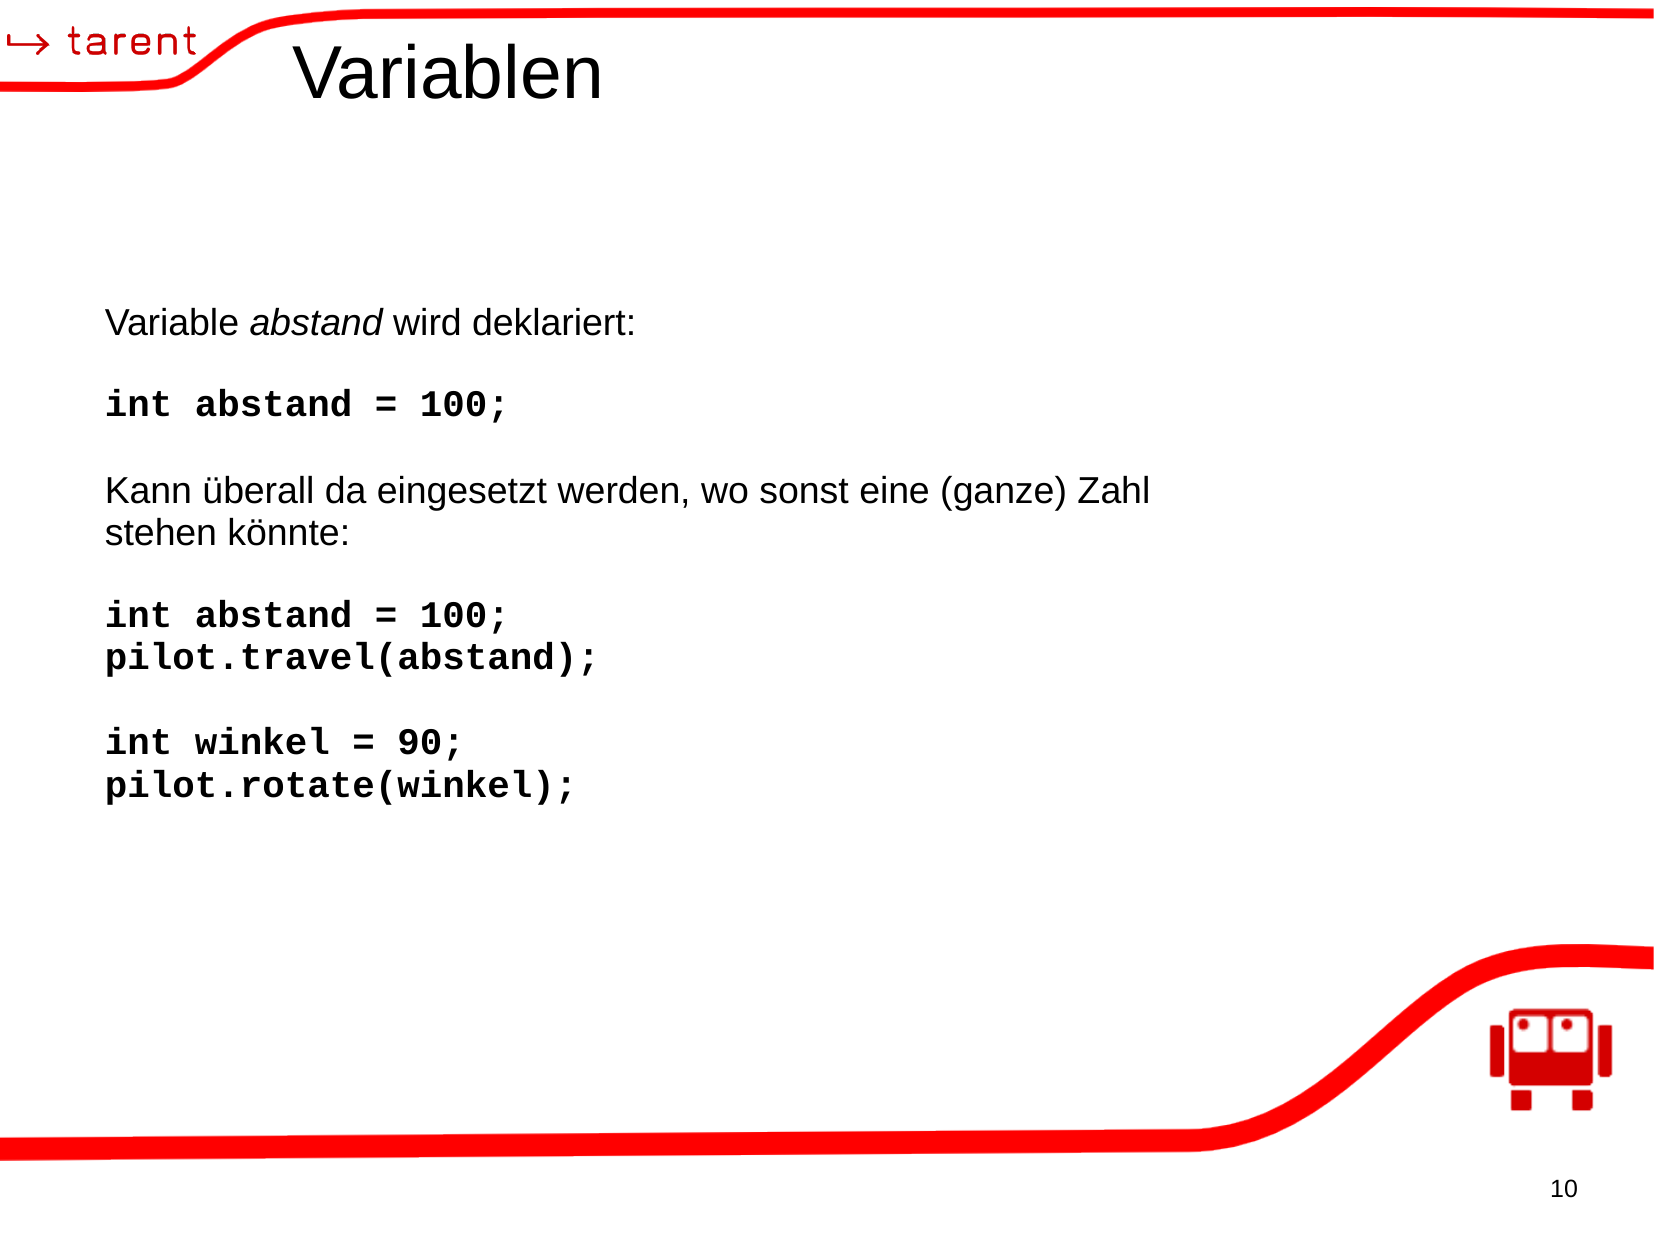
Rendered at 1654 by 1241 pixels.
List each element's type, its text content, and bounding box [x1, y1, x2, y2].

picture [0, 944, 1654, 1161]
picture [0, 7, 1654, 92]
text_box Variablen [277, 23, 1654, 142]
text_box Variable abstand wird deklariert: int abstand = 100; Kann überall da eingesetzt werden, wo sonst eine (ganze) Zahl stehen könnte: int abstand = 100; pilot.travel(abstand); int winkel = 90; pilot.rotate(winkel); [90, 251, 1242, 1034]
